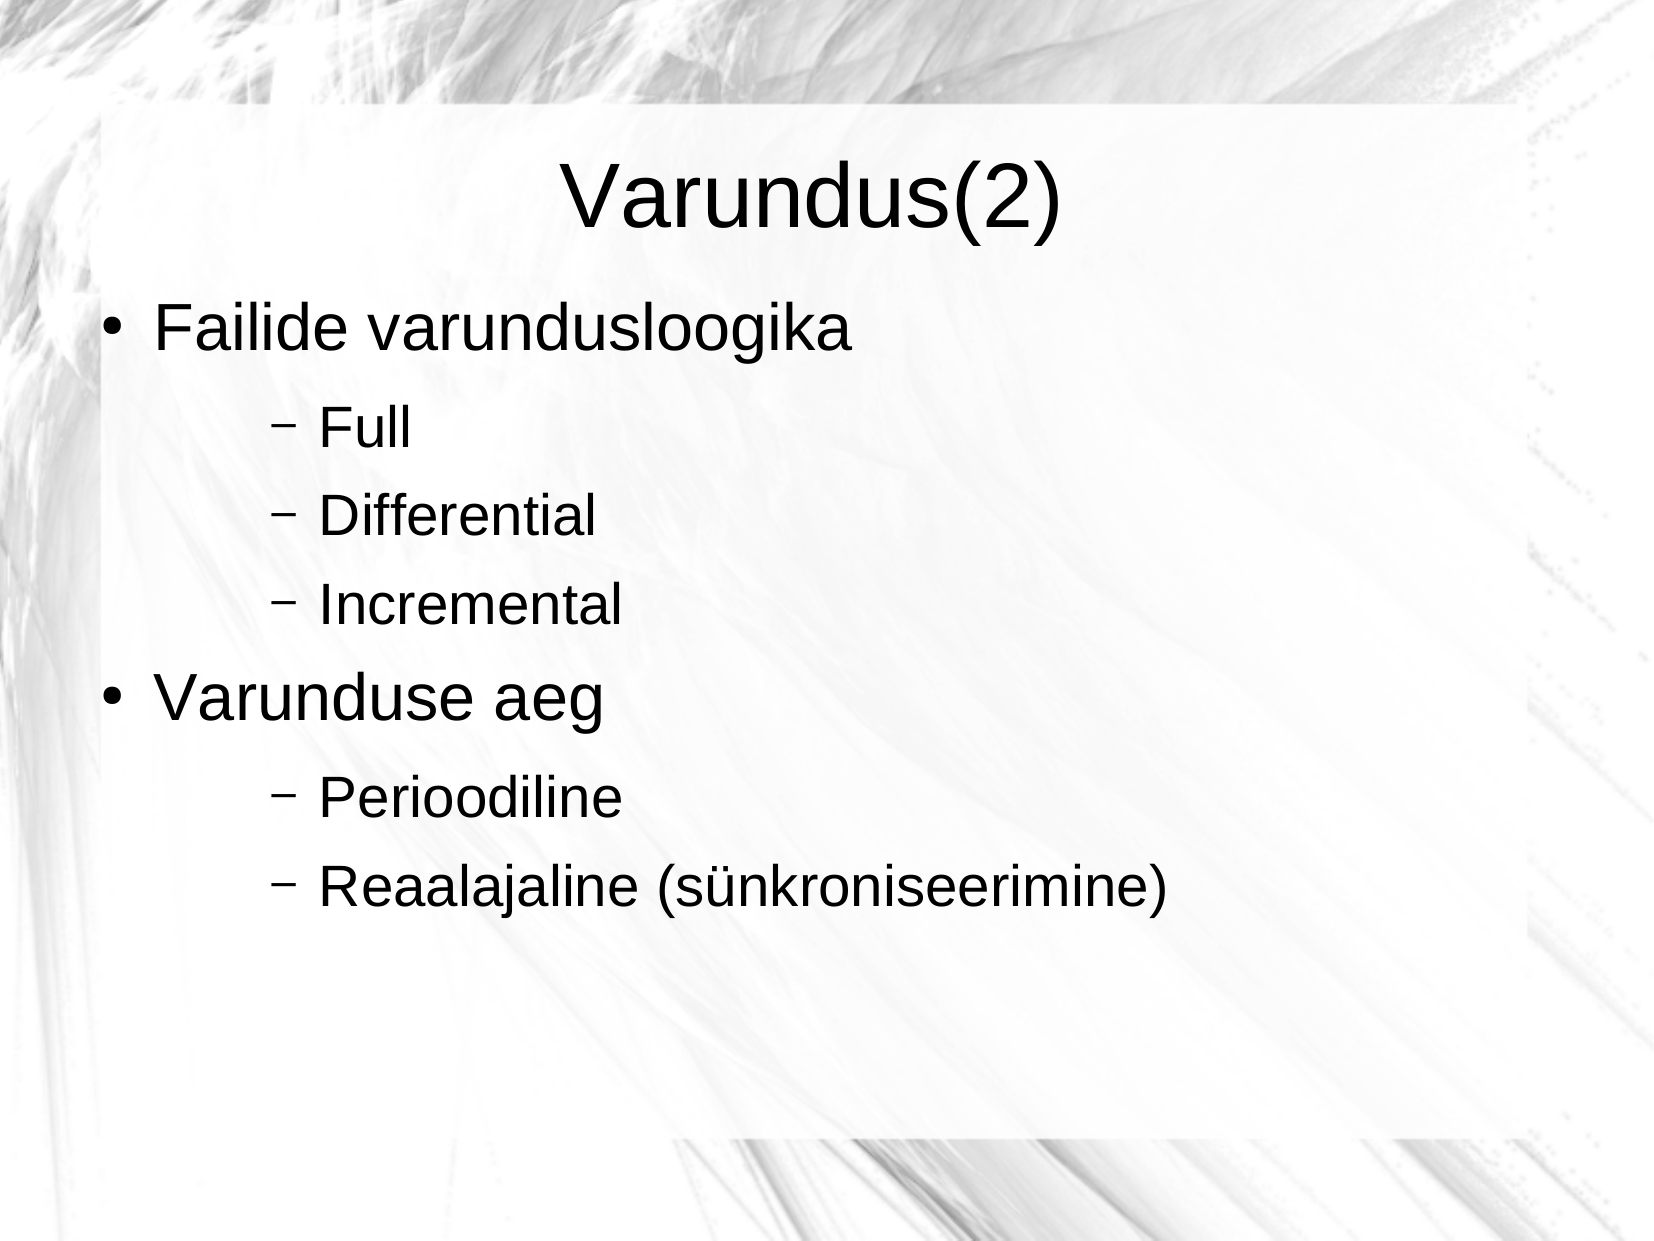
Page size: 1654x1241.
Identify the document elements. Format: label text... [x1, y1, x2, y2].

picture [0, 0, 1654, 1241]
list Failide varundusloogika Full Differential Incremental Varunduse aeg Perioodiline Reaalajaline (sünkroniseerimine) [82, 290, 1571, 1094]
title Varundus(2) [118, 112, 1506, 281]
